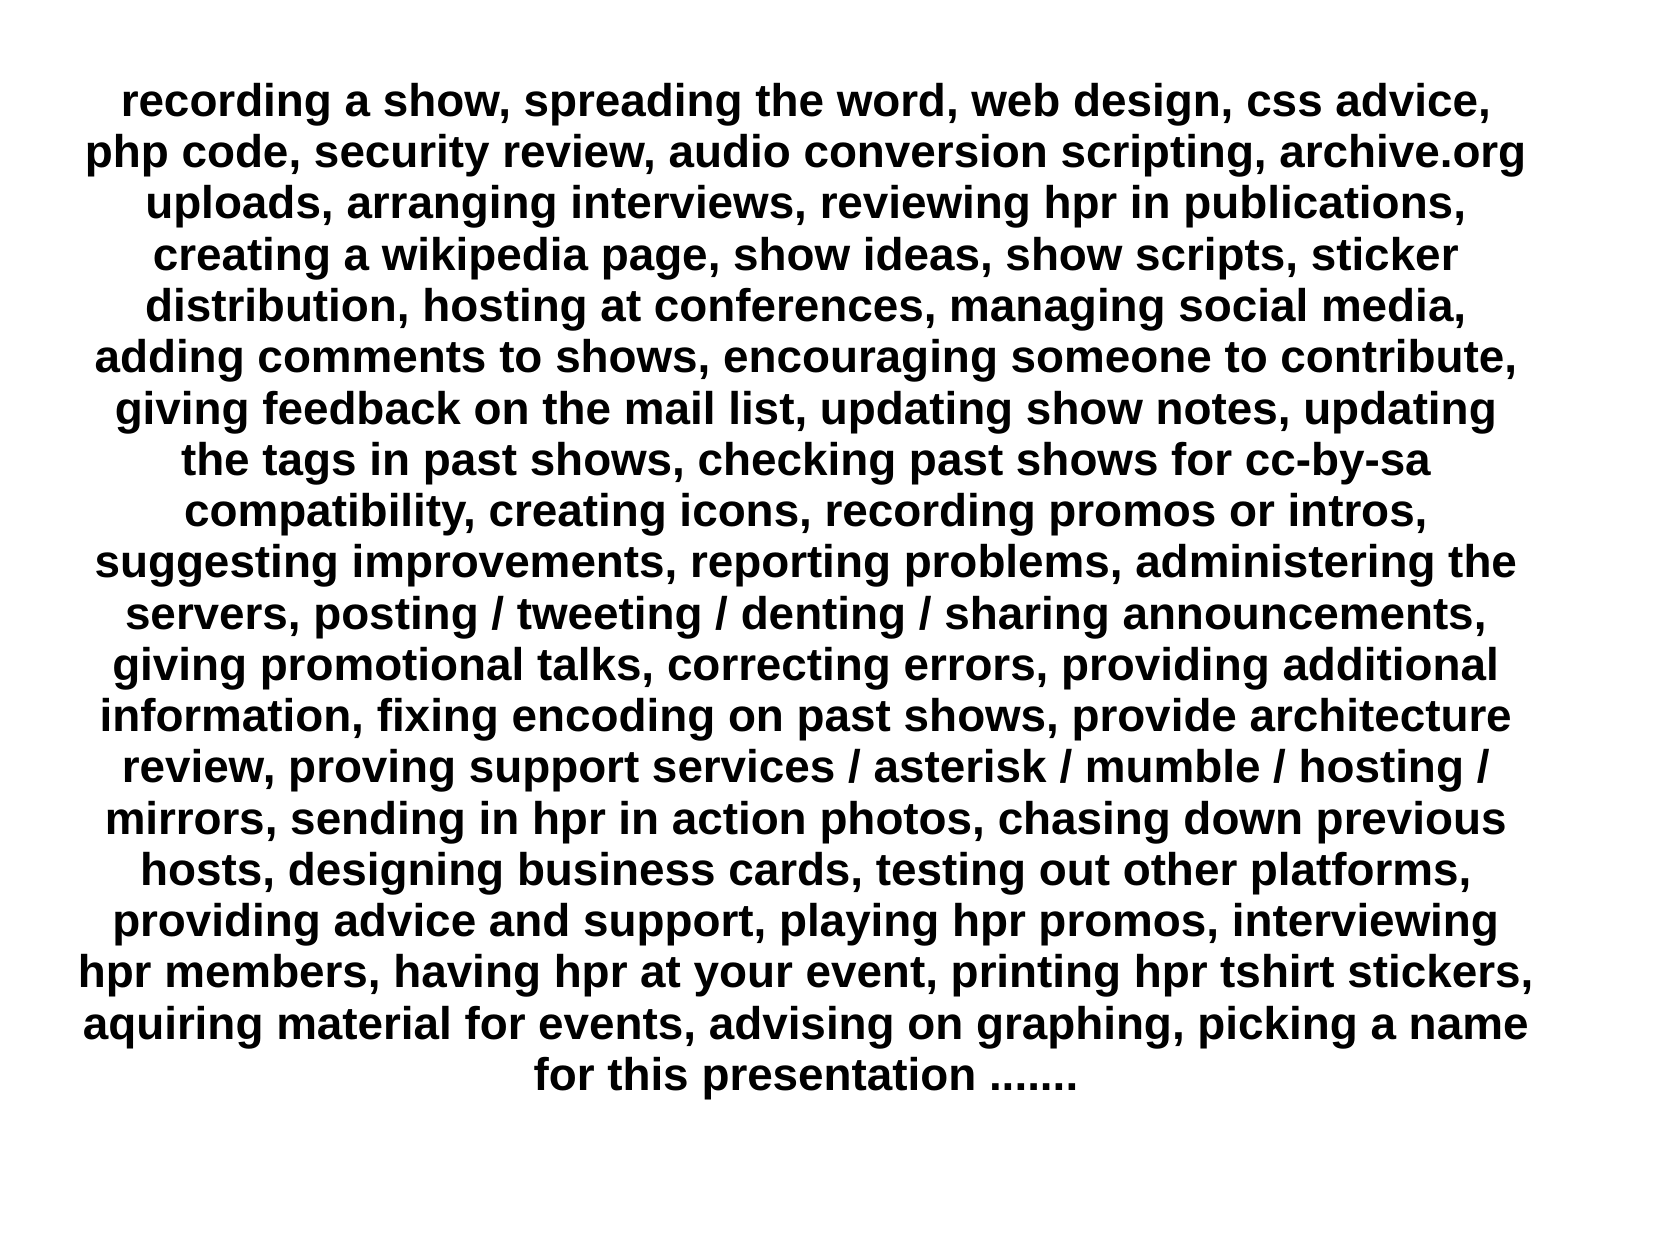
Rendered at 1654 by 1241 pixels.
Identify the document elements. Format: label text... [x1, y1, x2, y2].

list recording a show, spreading the word, web design, css advice, php code, security review, audio conversion scripting, archive.org uploads, arranging interviews, reviewing hpr in publications, creating a wikipedia page, show ideas, show scripts, sticker distribution, hosting at conferences, managing social media, adding comments to shows, encouraging someone to contribute, giving feedback on the mail list, updating show notes, updating the tags in past shows, checking past shows for cc-by-sa compatibility, creating icons, recording promos or intros, suggesting improvements, reporting problems, administering the servers, posting / tweeting / denting / sharing announcements, giving promotional talks, correcting errors, providing additional information, fixing encoding on past shows, provide architecture review, proving support services / asterisk / mumble / hosting / mirrors, sending in hpr in action photos, chasing down previous hosts, designing business cards, testing out other platforms, providing advice and support, playing hpr promos, interviewing hpr members, having hpr at your event, printing hpr tshirt stickers, aquiring material for events, advising on graphing, picking a name for this presentation ....... [75, 75, 1538, 1101]
